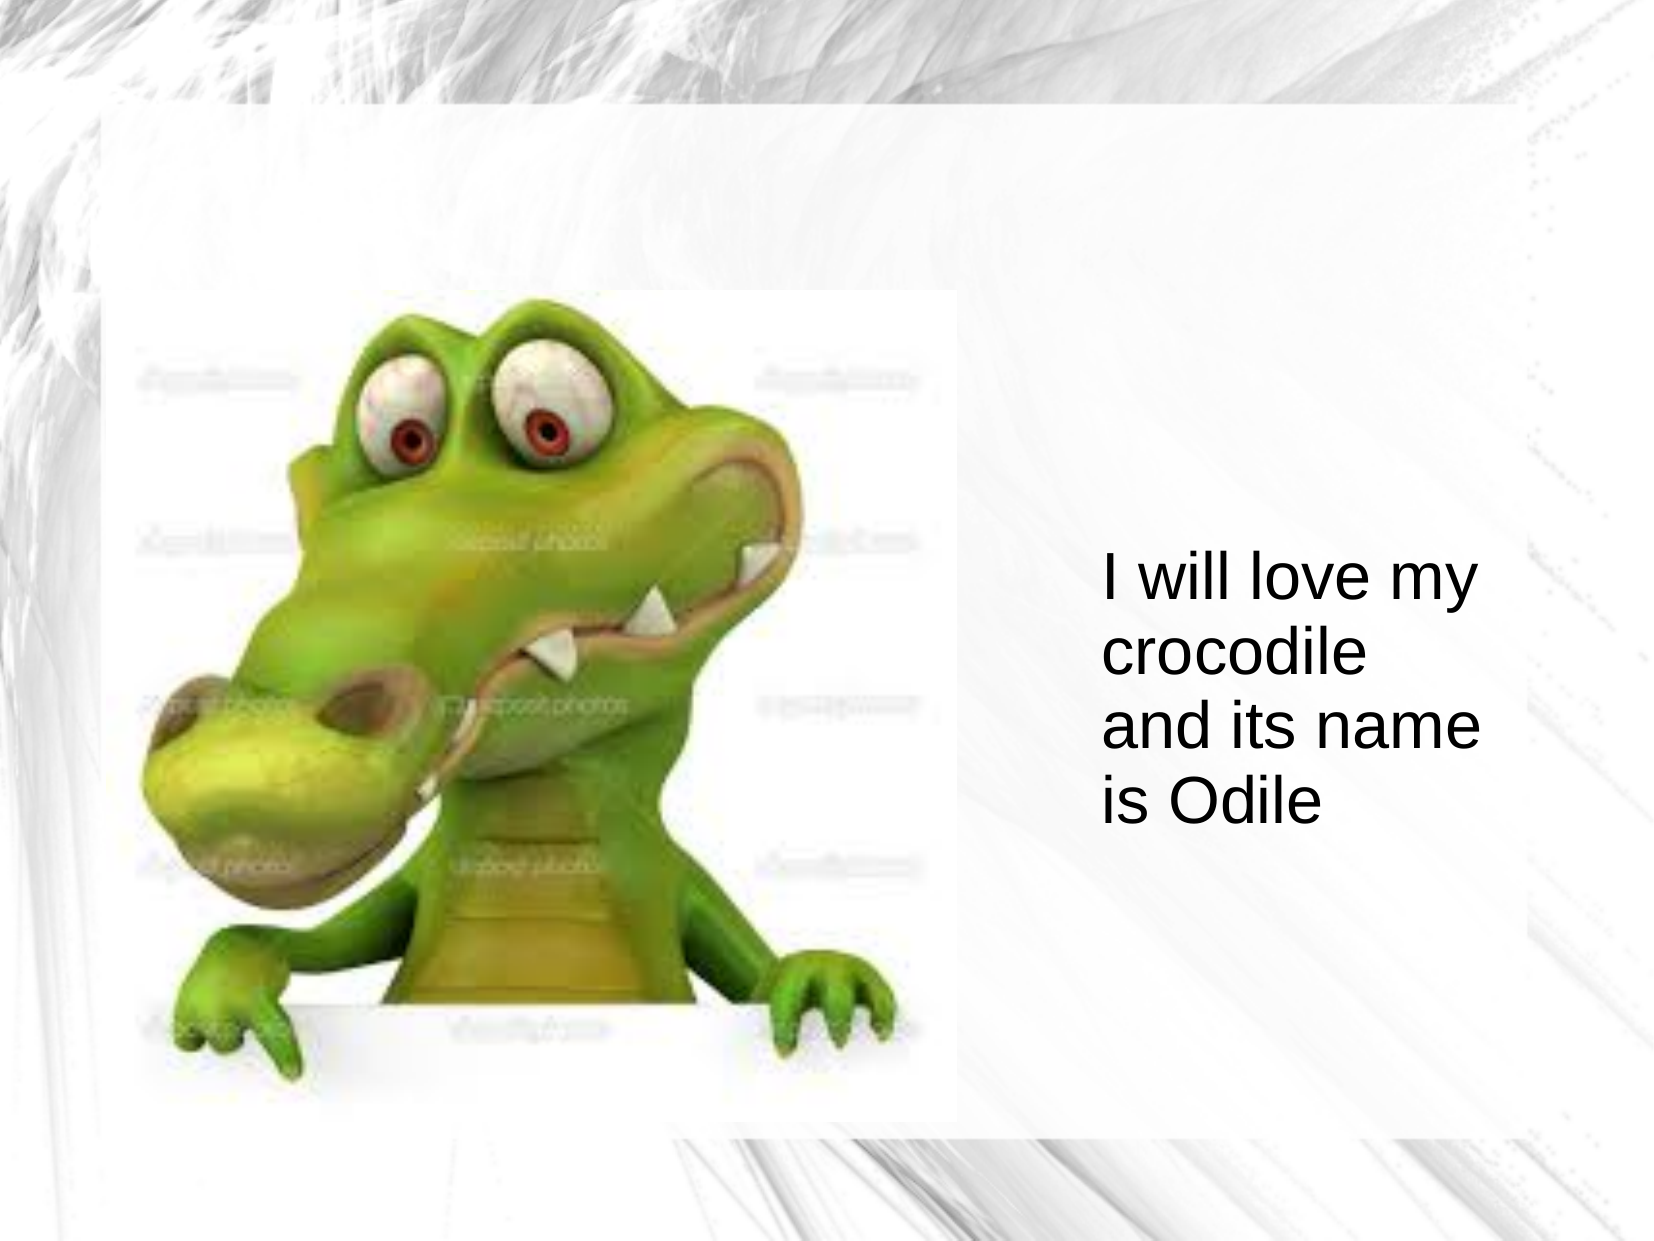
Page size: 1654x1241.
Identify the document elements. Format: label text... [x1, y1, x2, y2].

picture [0, 0, 1654, 1241]
text_box I will love my crocodile and its name is Odile [1086, 531, 1501, 888]
